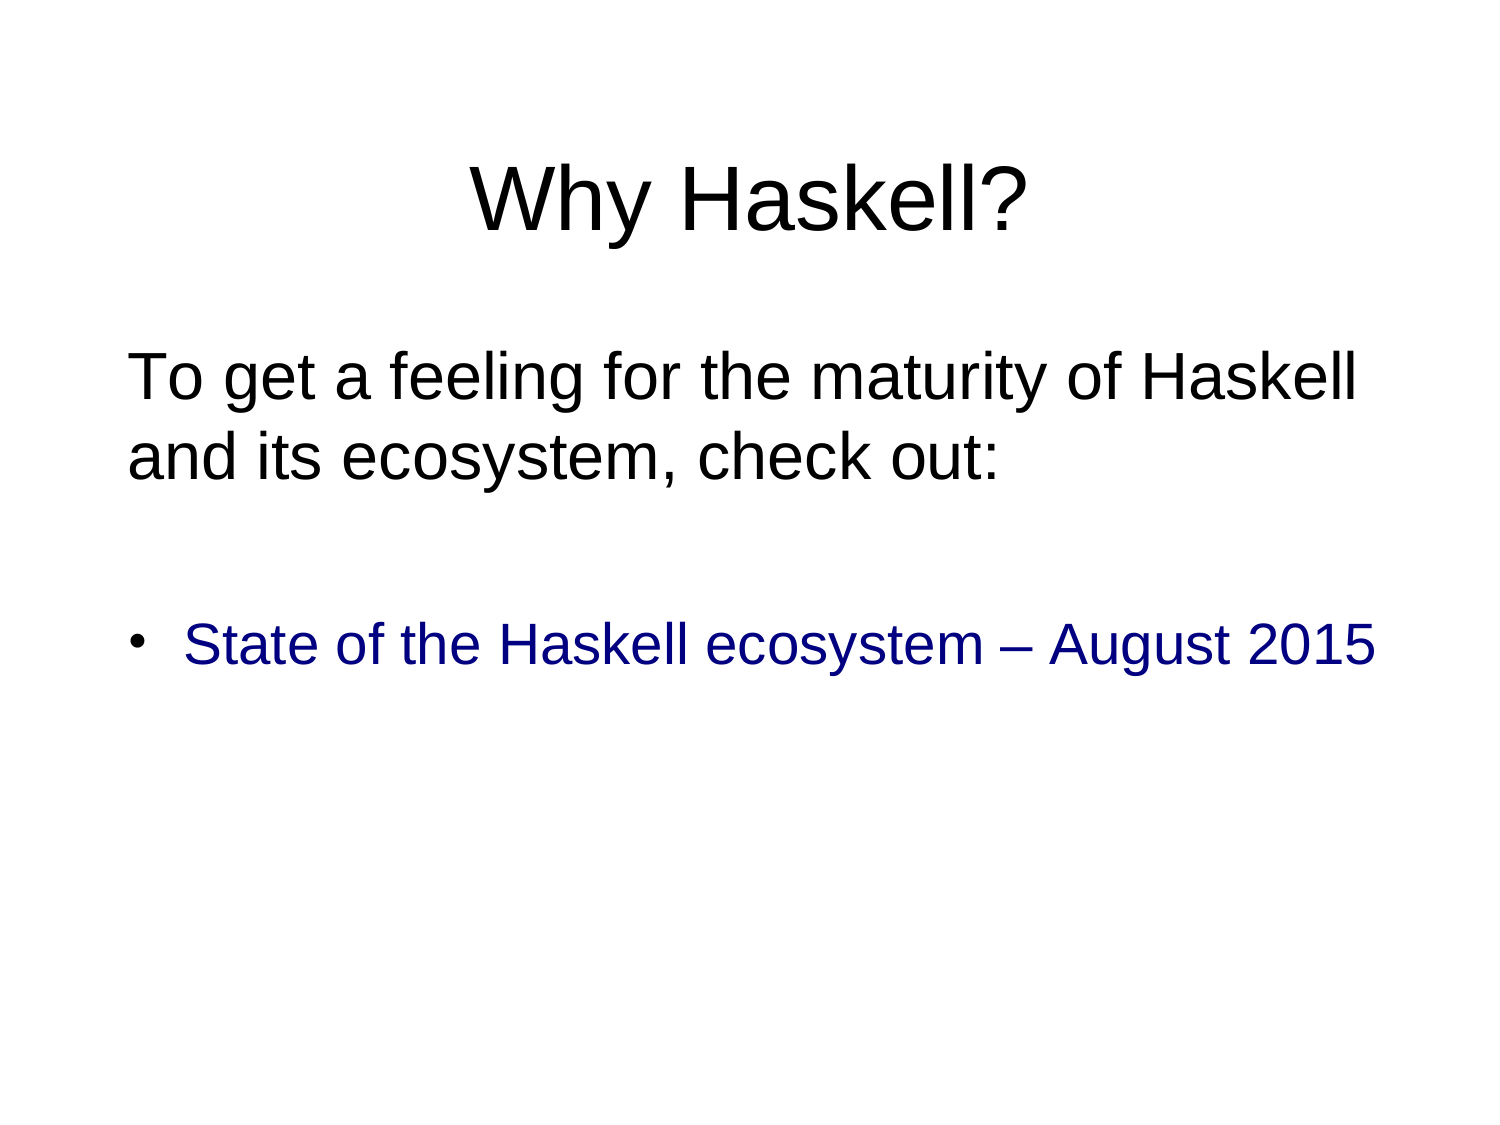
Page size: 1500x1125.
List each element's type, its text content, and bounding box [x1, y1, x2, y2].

title Why Haskell? [112, 99, 1388, 288]
list To get a feeling for the maturity of Haskell and its ecosystem, check out: State of the Haskell ecosystem – August 2015 [112, 324, 1426, 978]
